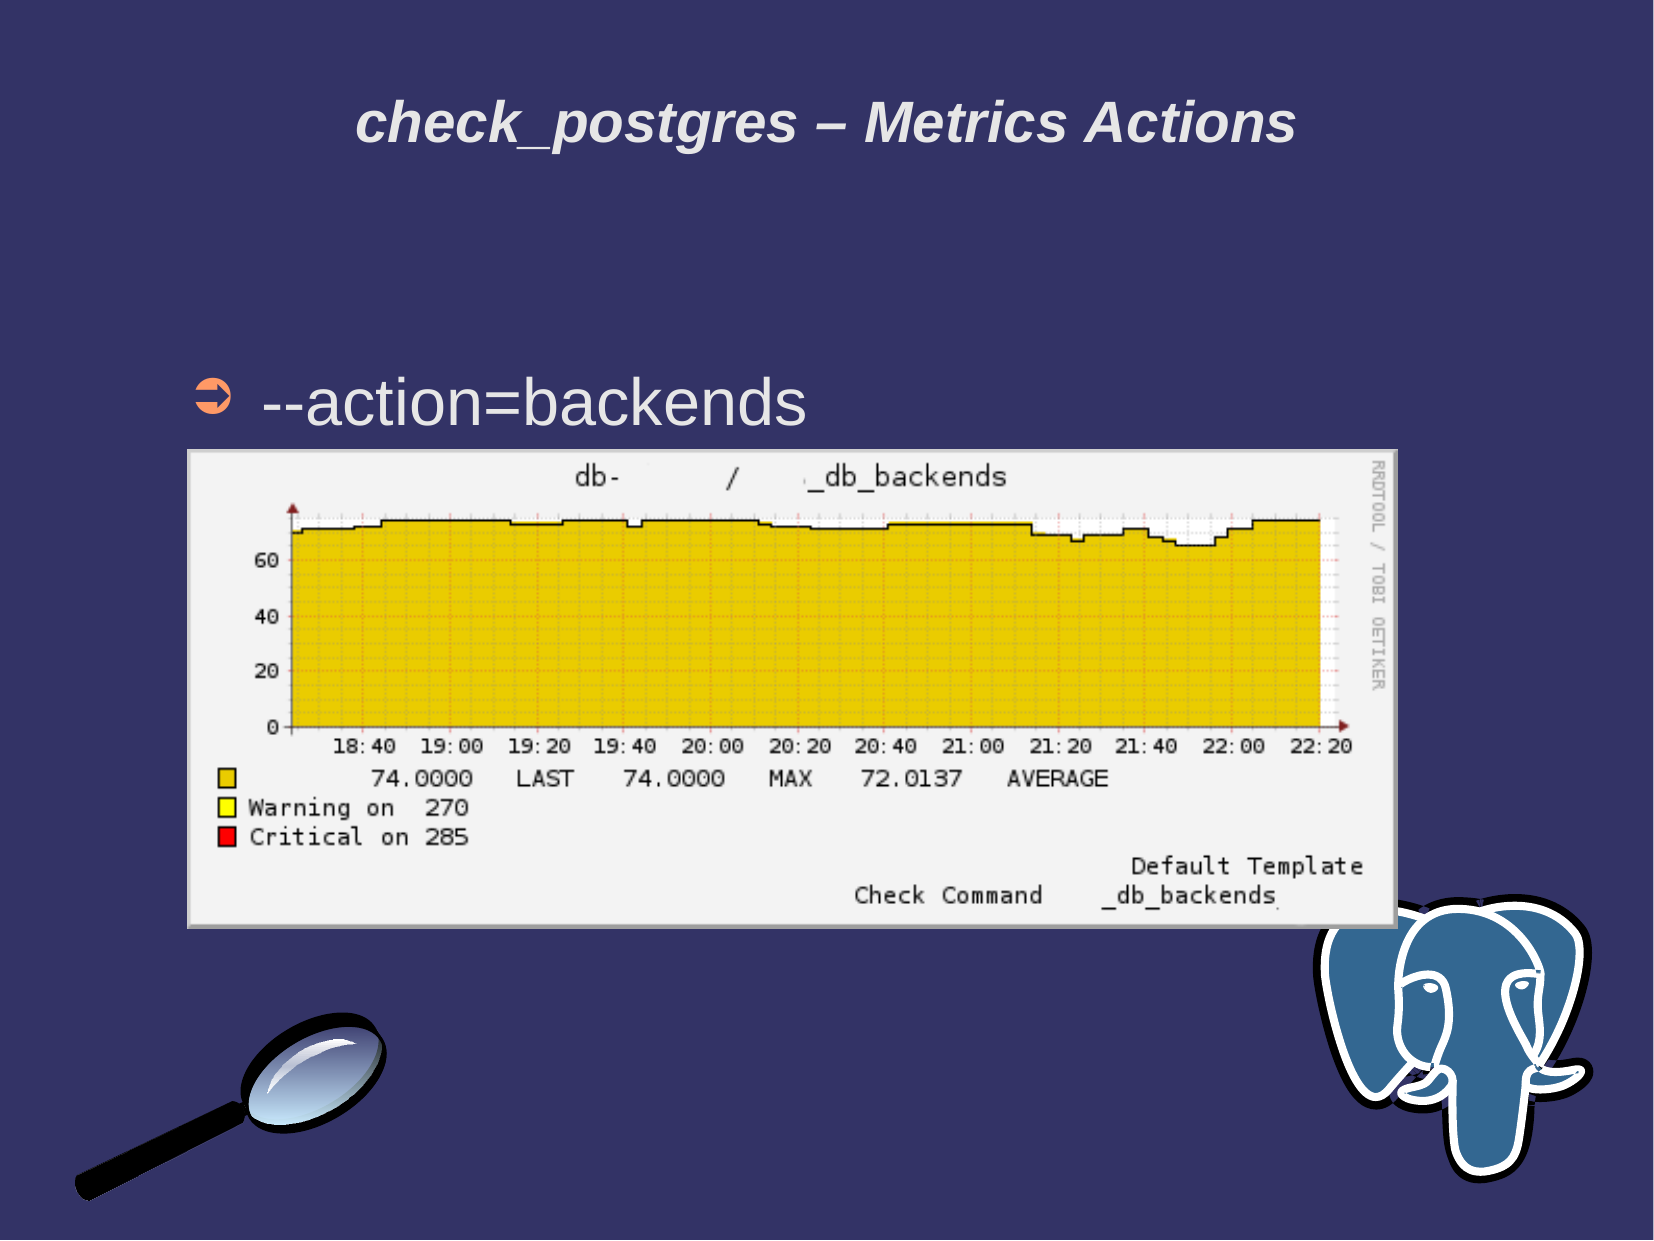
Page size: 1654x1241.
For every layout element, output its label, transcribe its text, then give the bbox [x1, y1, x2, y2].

picture [187, 449, 1398, 929]
title check_postgres – Metrics Actions [121, 19, 1534, 227]
list --action=backends [178, 364, 1570, 1184]
